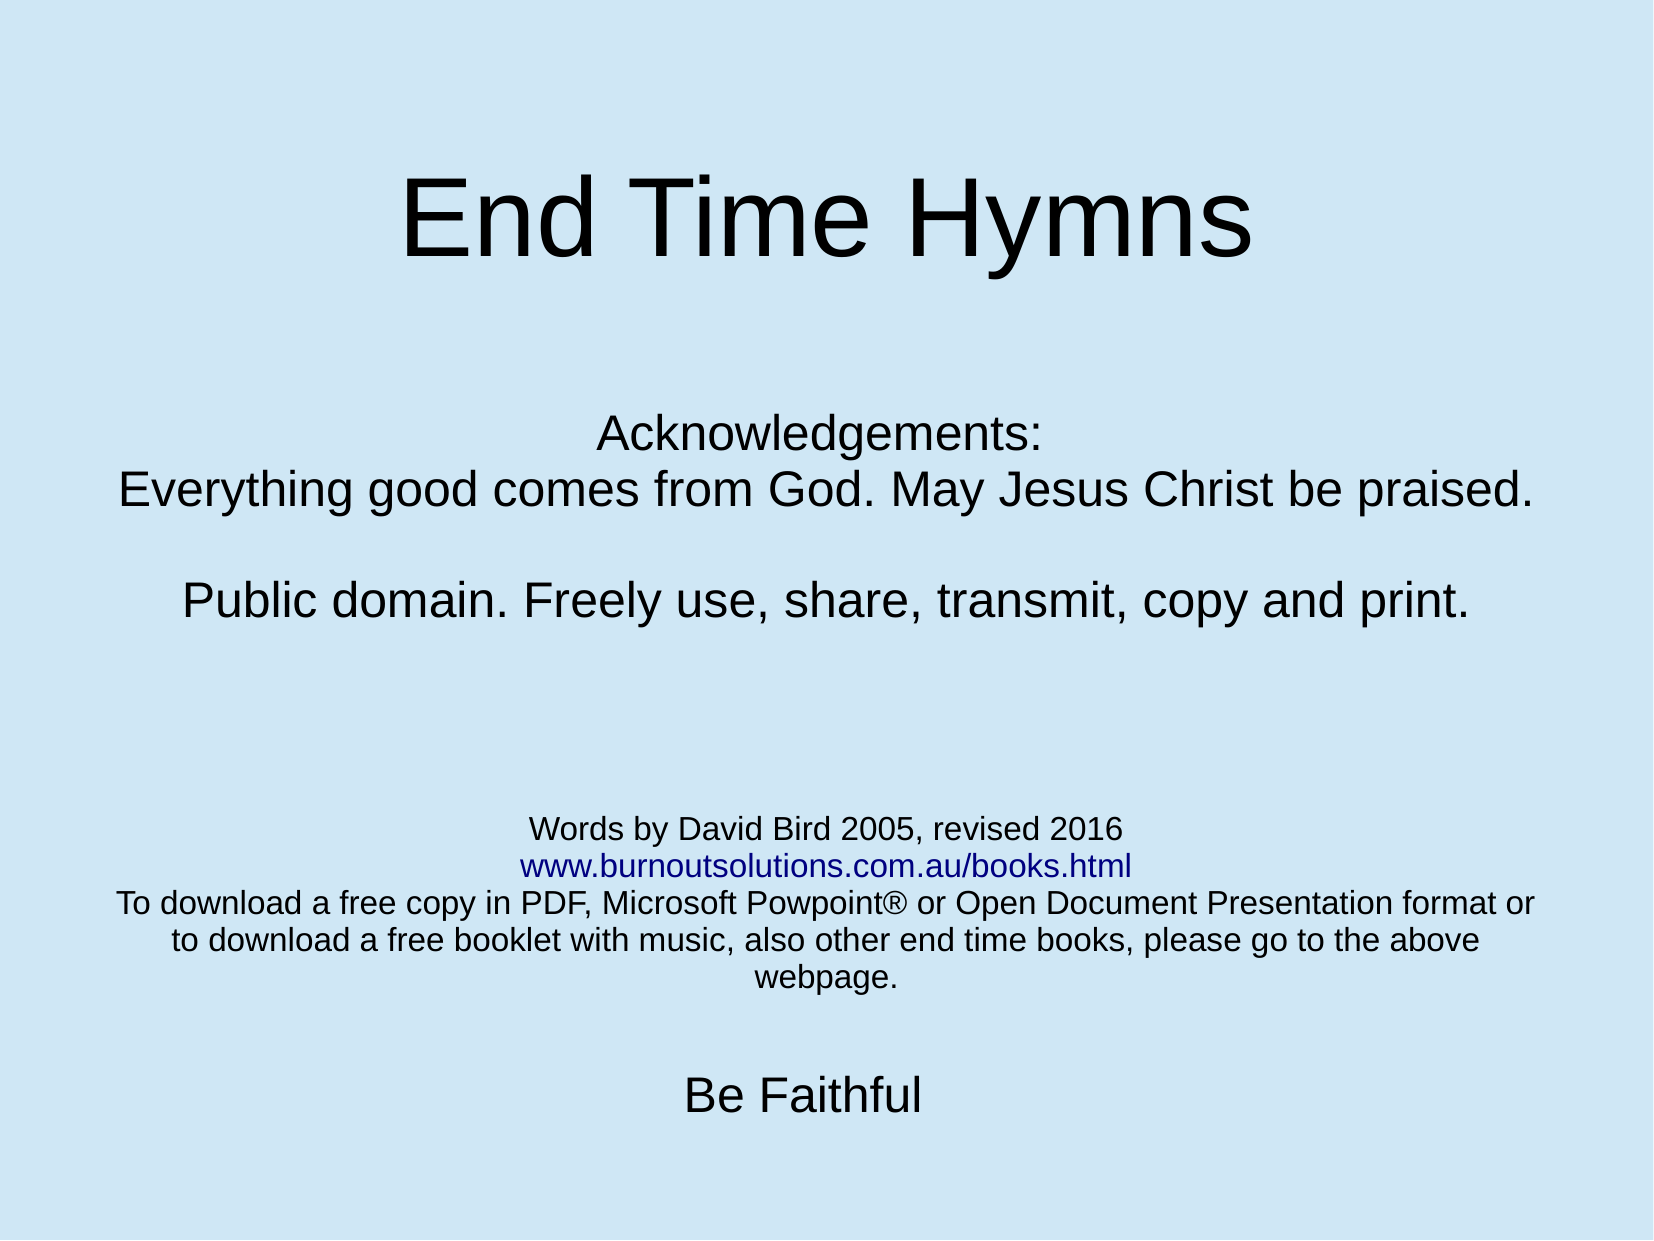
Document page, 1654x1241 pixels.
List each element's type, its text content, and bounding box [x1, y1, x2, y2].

subtitle Acknowledgements: Everything good comes from God. May Jesus Christ be praised. Public domain. Freely use, share, transmit, copy and print. [82, 343, 1571, 691]
title Be Faithful [59, 1009, 1548, 1182]
text_box Words by David Bird 2005, revised 2016 www.burnoutsolutions.com.au/books.html To download a free copy in PDF, Microsoft Powpoint® or Open Document Presentation format or to download a free booklet with music, also other end time books, please go to the above webpage. [82, 803, 1571, 968]
title End Time Hymns [82, 154, 1571, 343]
